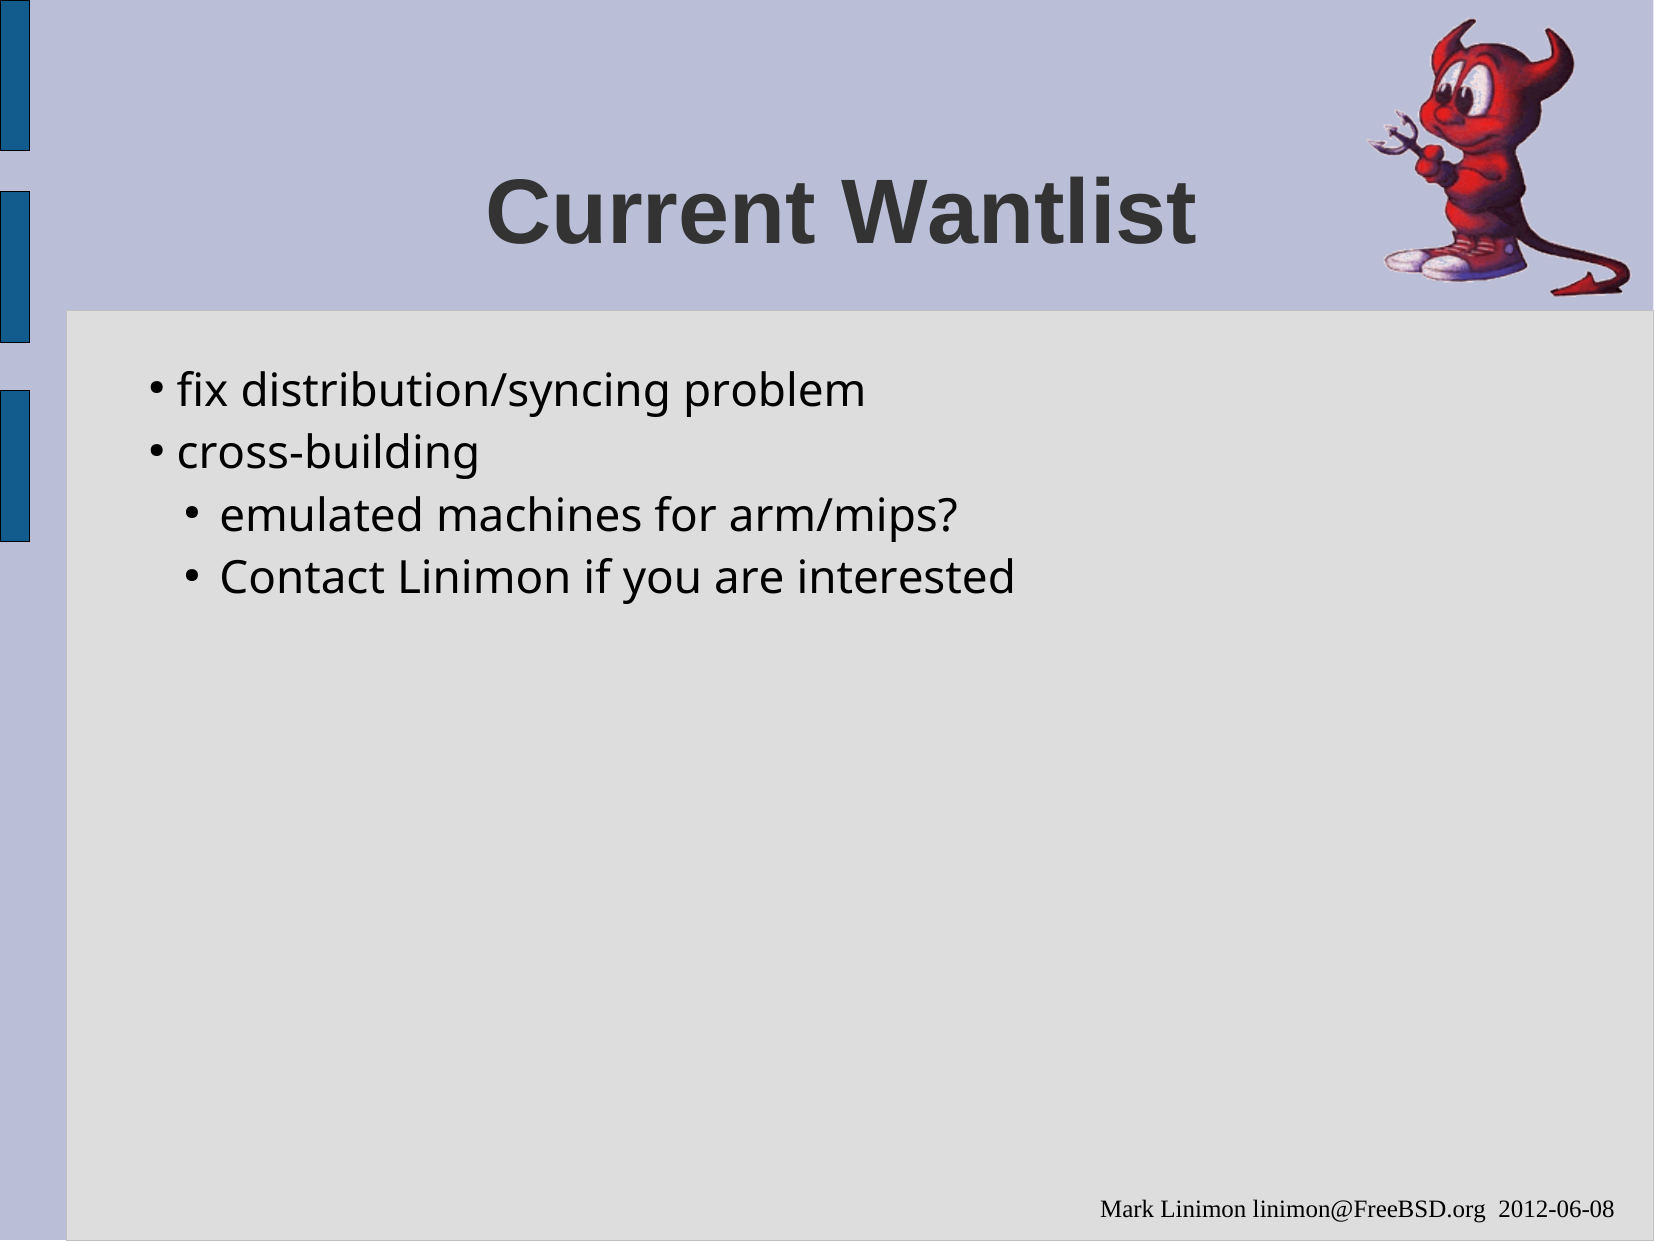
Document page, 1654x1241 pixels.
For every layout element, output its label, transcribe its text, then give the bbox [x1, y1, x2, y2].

text_box fix distribution/syncing problem cross-building emulated machines for arm/mips? Contact Linimon if you are interested [148, 357, 1074, 624]
picture [1361, 14, 1635, 300]
text_box Mark Linimon linimon@FreeBSD.org 2012-06-08 [1100, 1195, 1639, 1225]
title Current Wantlist [135, 108, 1548, 316]
